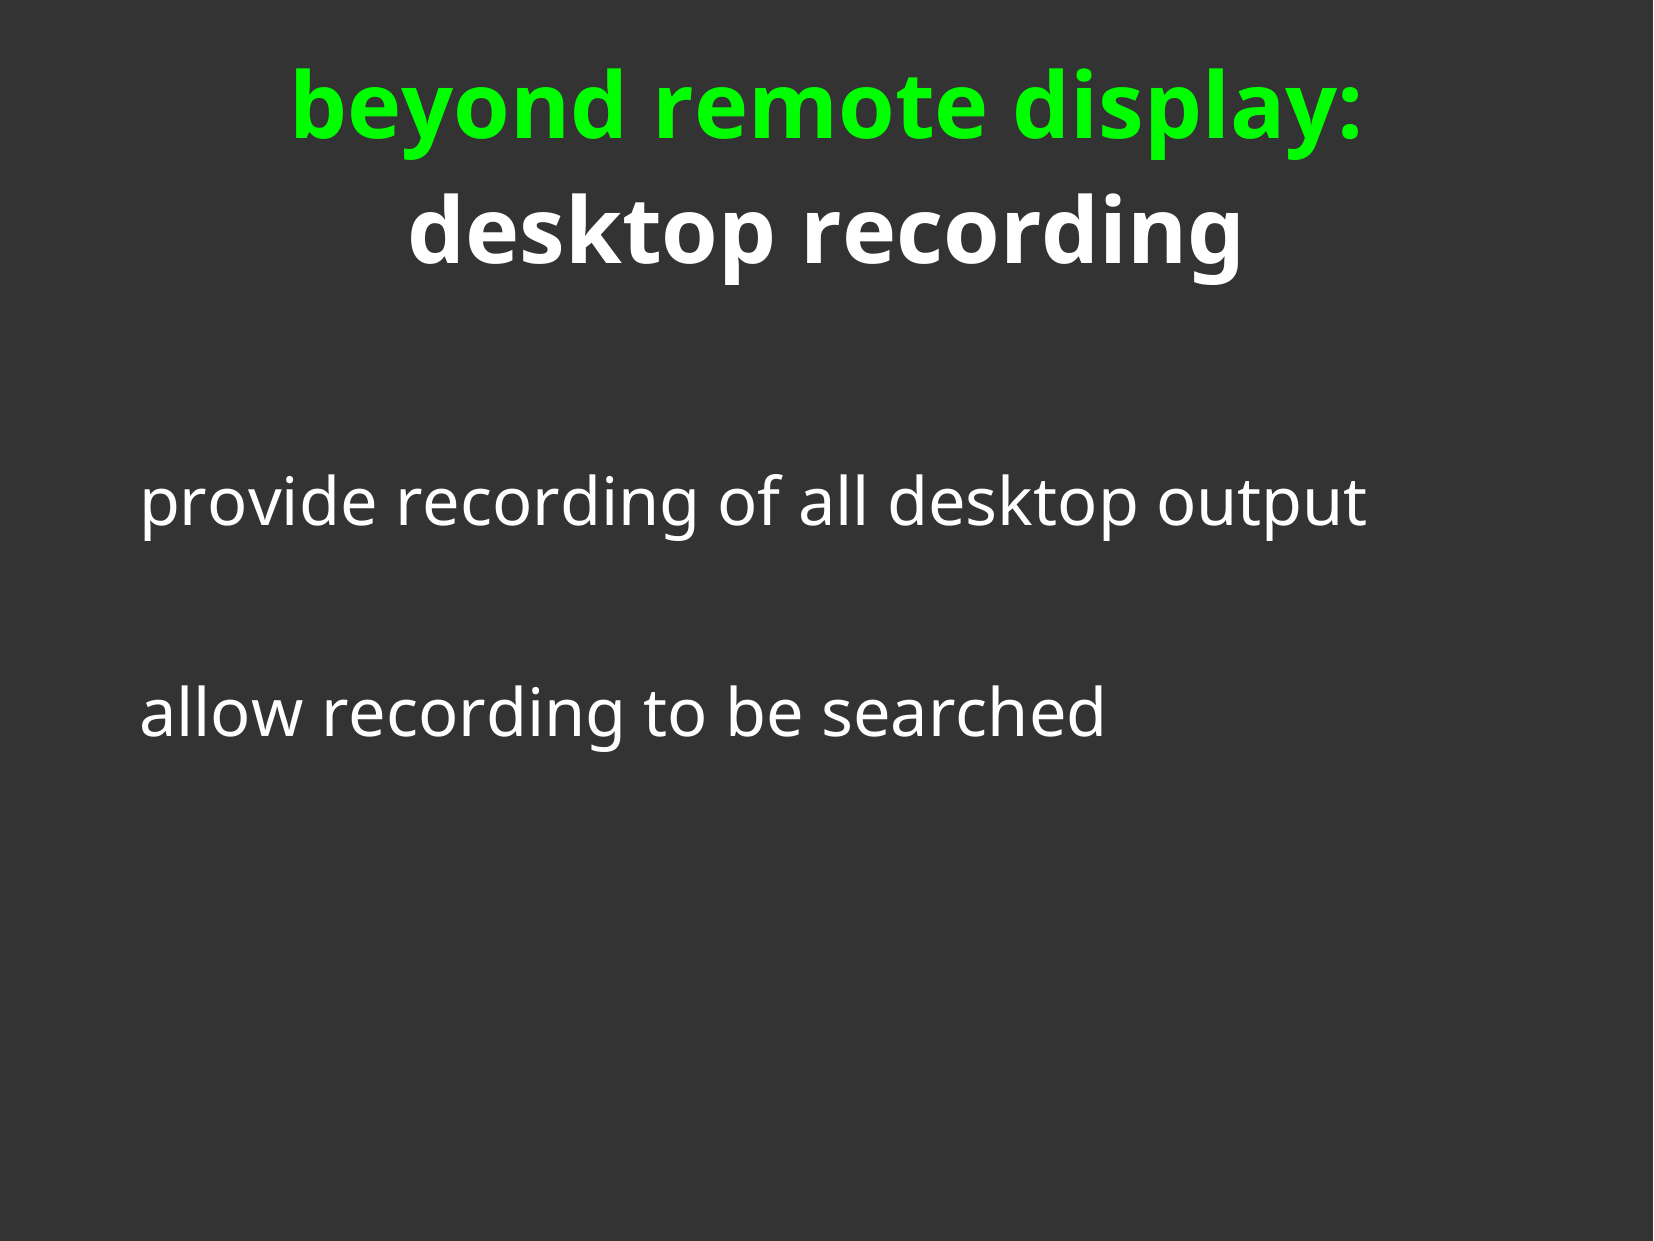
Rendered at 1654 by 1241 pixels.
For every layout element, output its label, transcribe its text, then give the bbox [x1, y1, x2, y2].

title beyond remote display: desktop recording [121, 53, 1533, 277]
list provide recording of all desktop output allow recording to be searched [121, 453, 1533, 1127]
